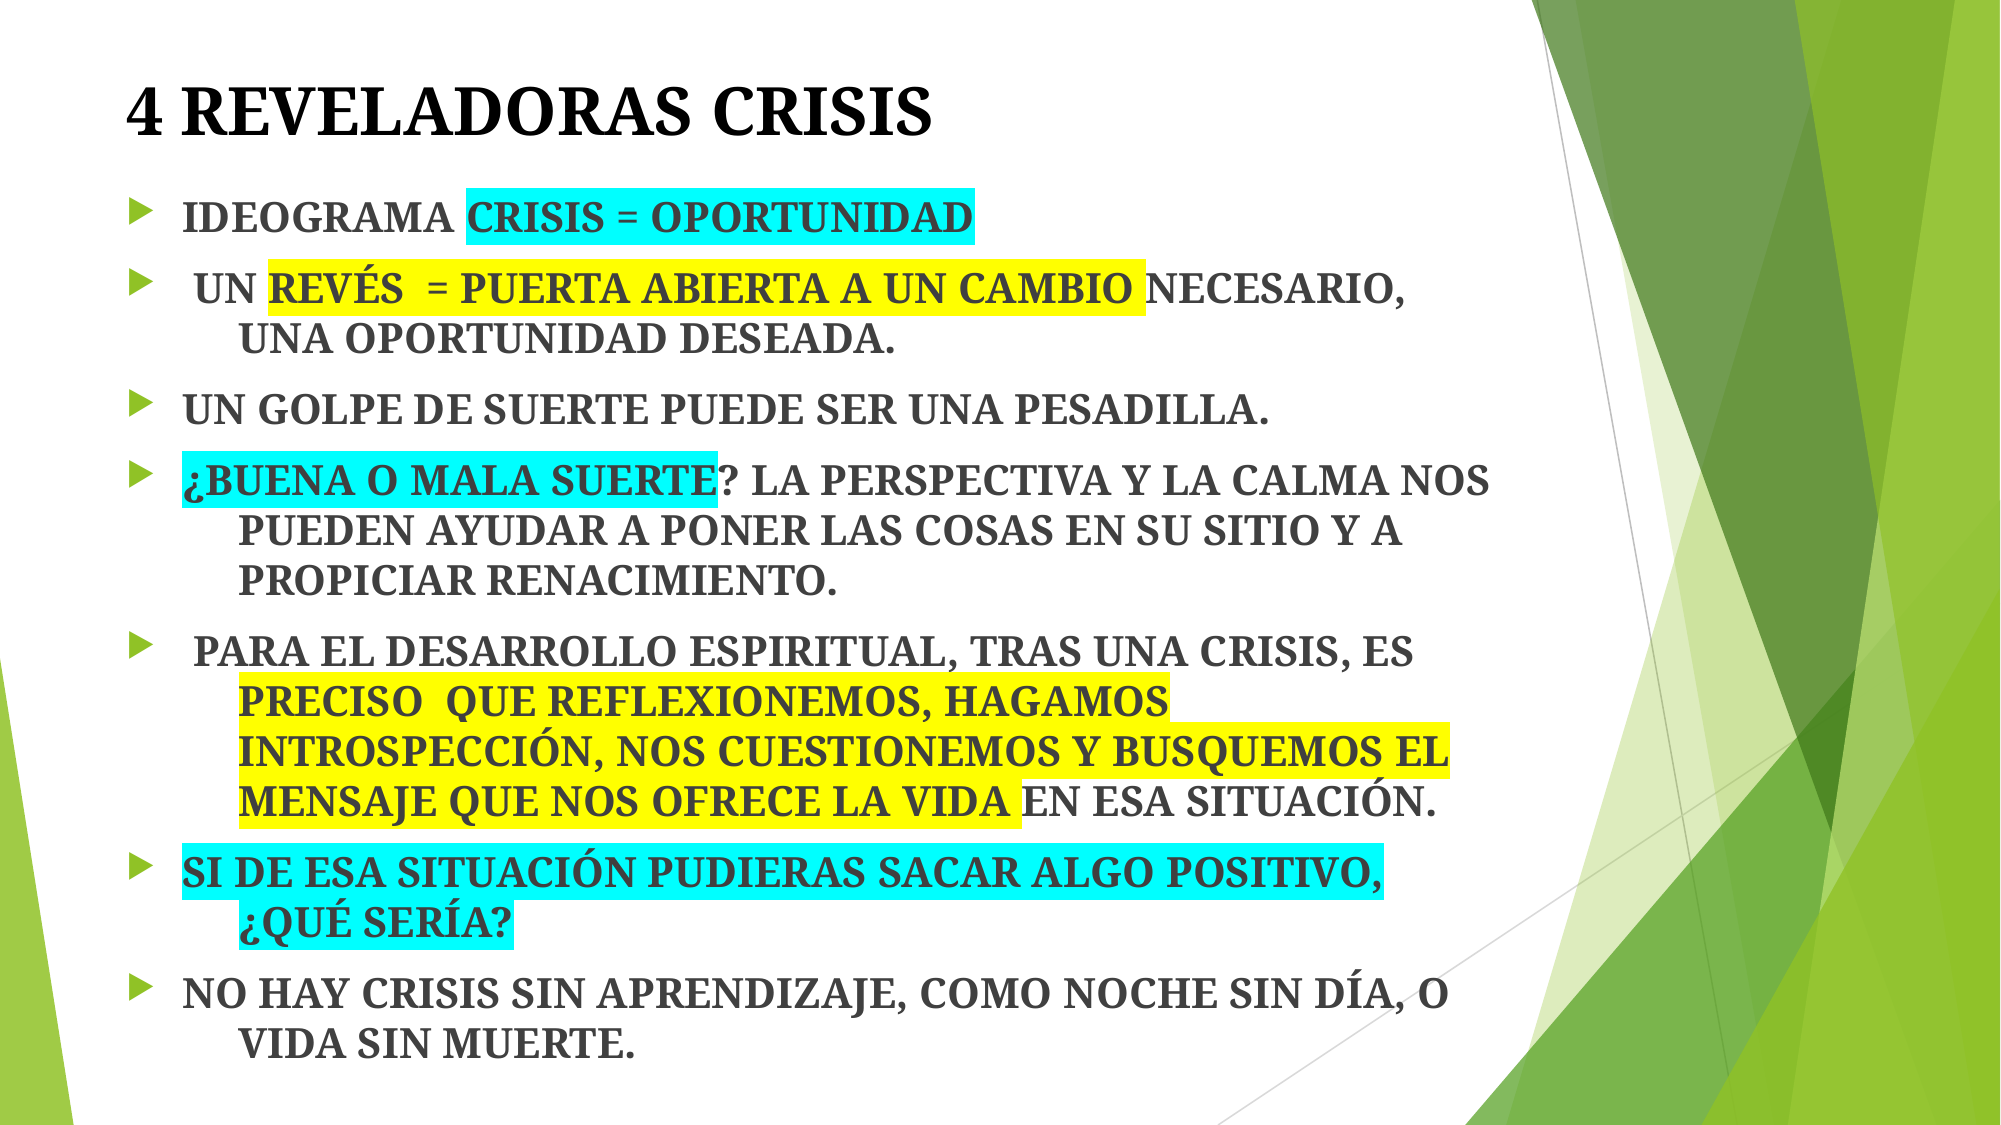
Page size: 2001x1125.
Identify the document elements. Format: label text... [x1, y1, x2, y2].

title 4 REVELADORAS CRISIS [111, 61, 1522, 183]
list IDEOGRAMA CRISIS = OPORTUNIDAD UN REVÉS = PUERTA ABIERTA A UN CAMBIO NECESARIO, UNA OPORTUNIDAD DESEADA. UN GOLPE DE SUERTE PUEDE SER UNA PESADILLA. ¿BUENA O MALA SUERTE? LA PERSPECTIVA Y LA CALMA NOS PUEDEN AYUDAR A PONER LAS COSAS EN SU SITIO Y A PROPICIAR RENACIMIENTO. PARA EL DESARROLLO ESPIRITUAL, TRAS UNA CRISIS, ES PRECISO QUE REFLEXIONEMOS, HAGAMOS INTROSPECCIÓN, NOS CUESTIONEMOS Y BUSQUEMOS EL MENSAJE QUE NOS OFRECE LA VIDA EN ESA SITUACIÓN. SI DE ESA SITUACIÓN PUDIERAS SACAR ALGO POSITIVO, ¿QUÉ SERÍA? NO HAY CRISIS SIN APRENDIZAJE, COMO NOCHE SIN DÍA, O VIDA SIN MUERTE. [111, 183, 1522, 1106]
